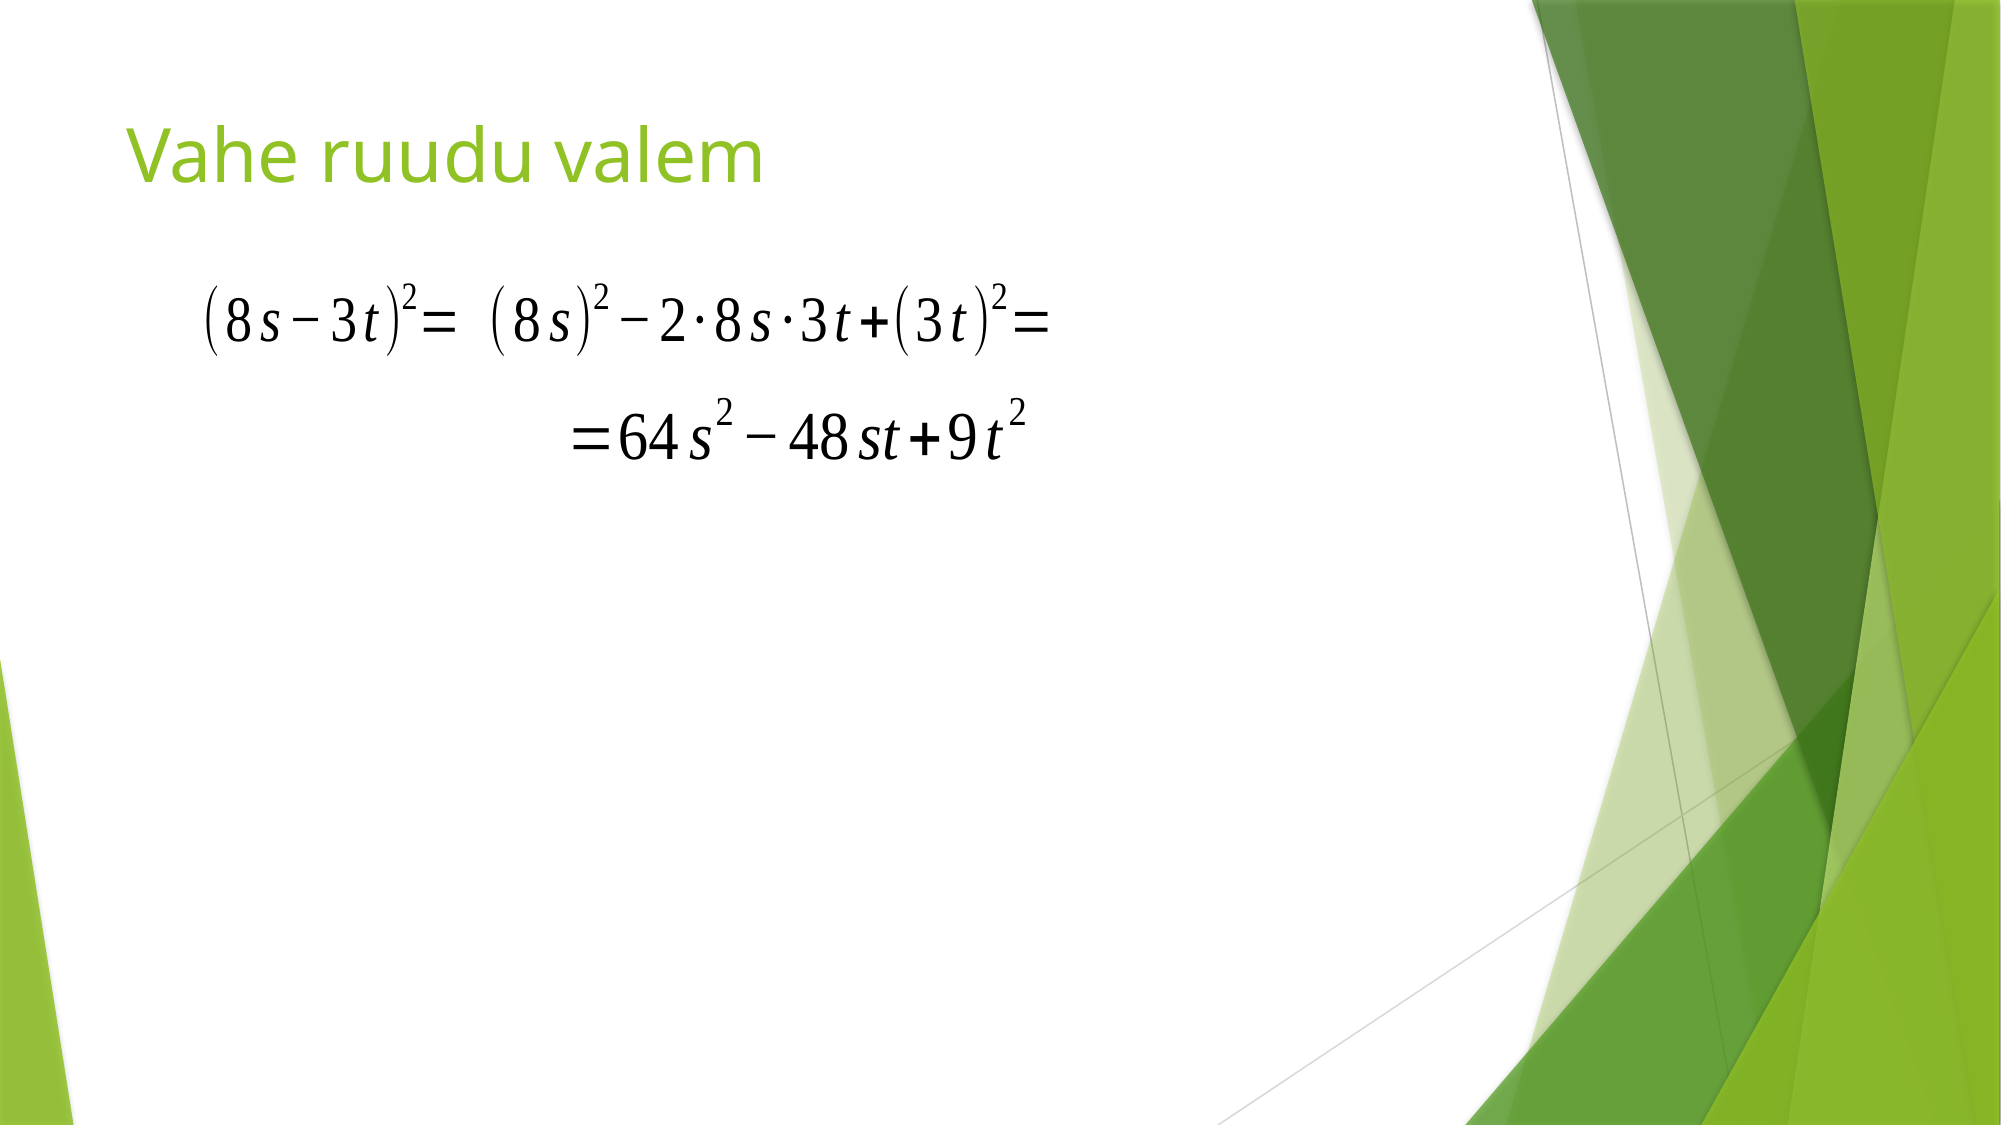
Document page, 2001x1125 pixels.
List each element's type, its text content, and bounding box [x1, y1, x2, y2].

title Vahe ruudu valem [111, 99, 1522, 317]
chart [190, 275, 1069, 361]
chart [544, 389, 1041, 475]
